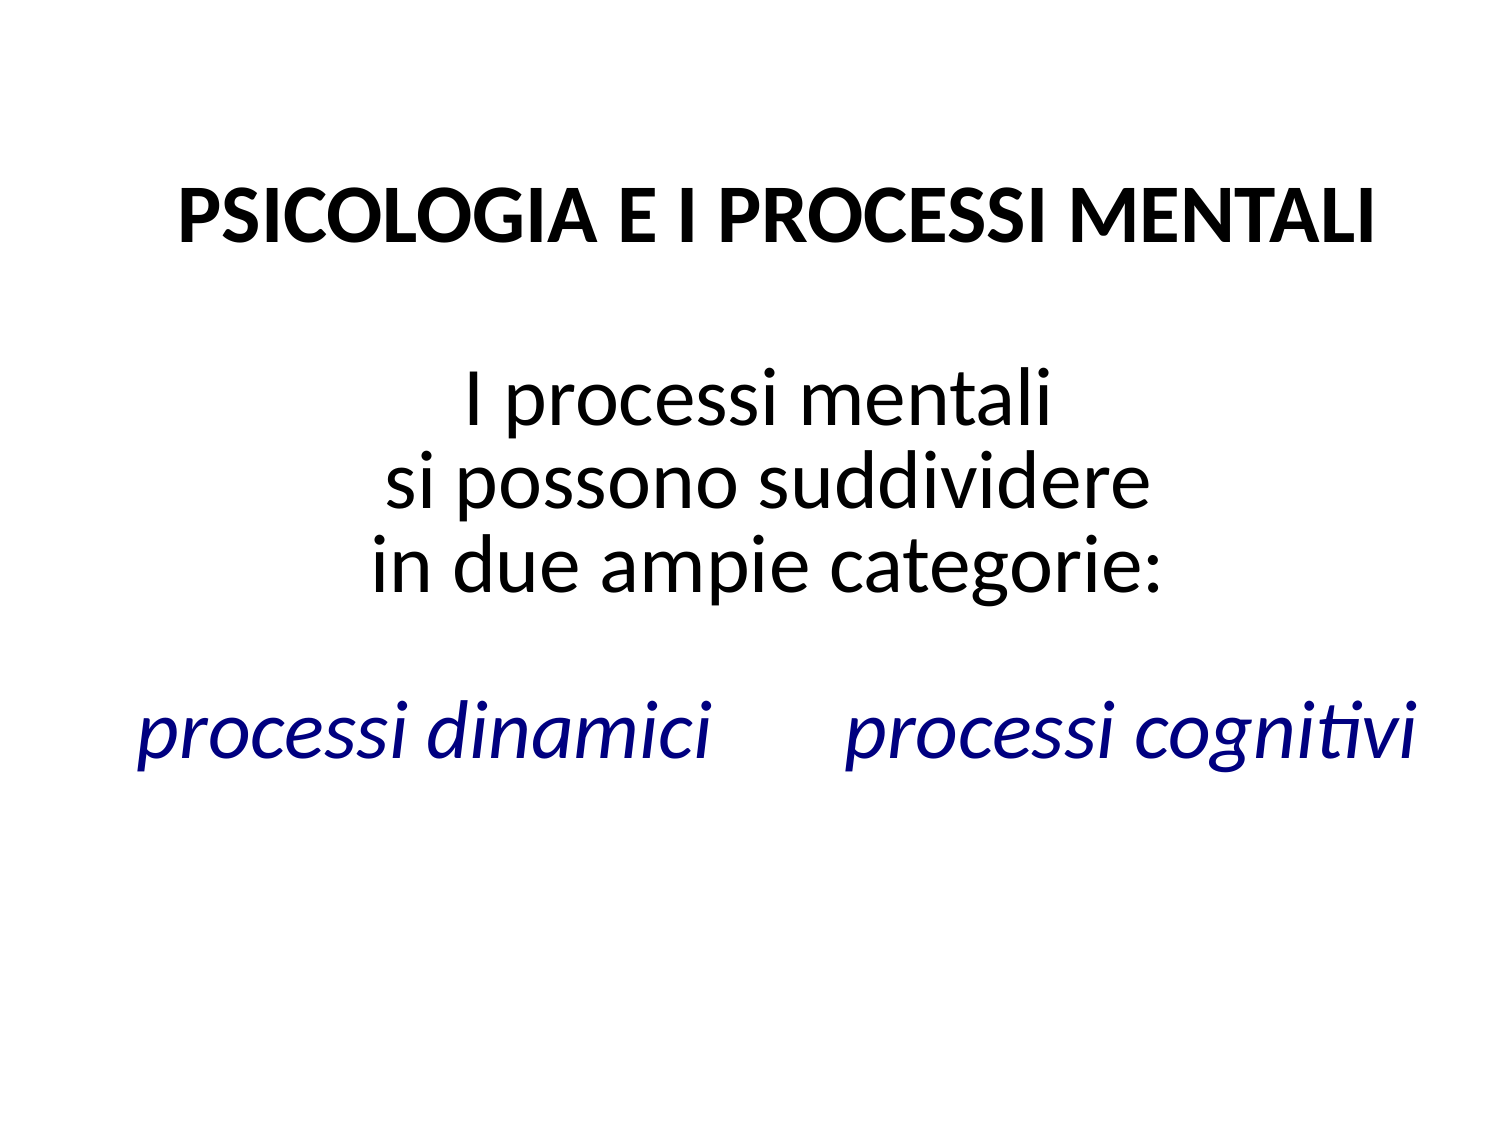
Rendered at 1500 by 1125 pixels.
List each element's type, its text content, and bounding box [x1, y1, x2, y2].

title PSICOLOGIA E I PROCESSI MENTALI I processi mentali si possono suddividere in due ampie categorie: processi dinamici processi cognitivi [102, 103, 1453, 957]
